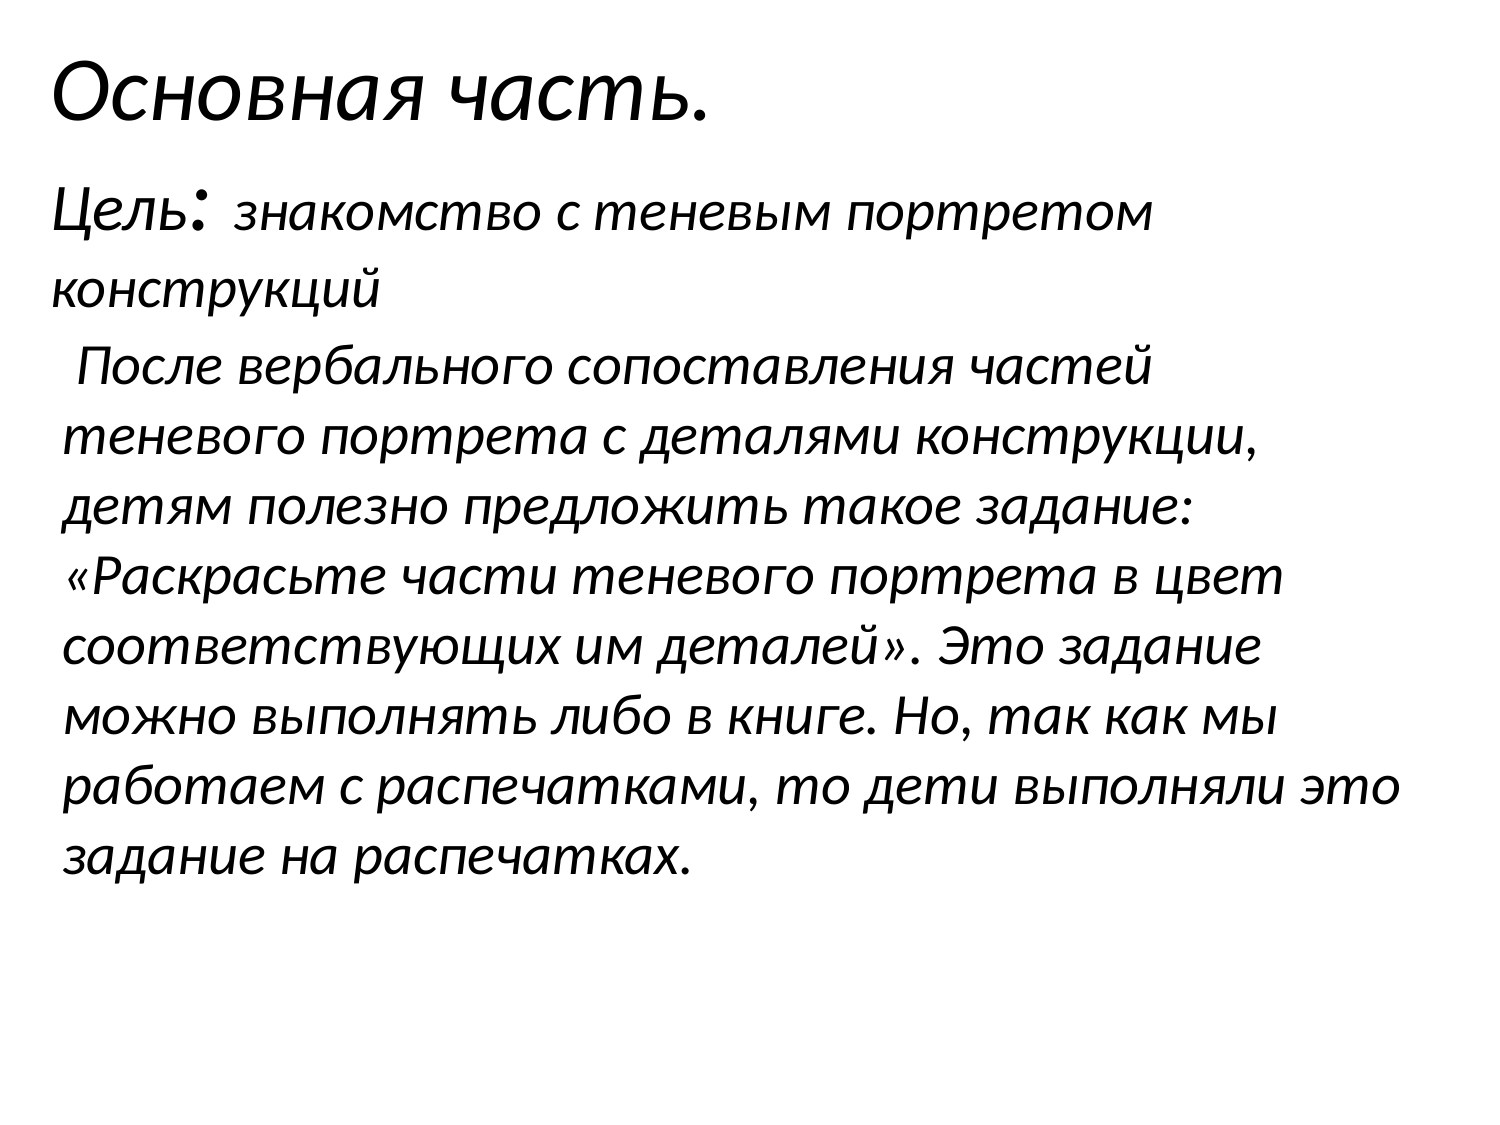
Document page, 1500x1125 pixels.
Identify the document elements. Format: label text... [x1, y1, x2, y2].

list После вербального сопоставления частей теневого портрета с деталями конструкции, детям полезно предложить такое задание: «Раскрасьте части теневого портрета в цвет соответствующих им деталей». Это задание можно выполнять либо в книге. Но, так как мы работаем с распечатками, то дети выполняли это задание на распечатках. [47, 318, 1425, 1005]
title Основная часть. Цель: знакомство с теневым портретом конструкций [35, 21, 1477, 319]
